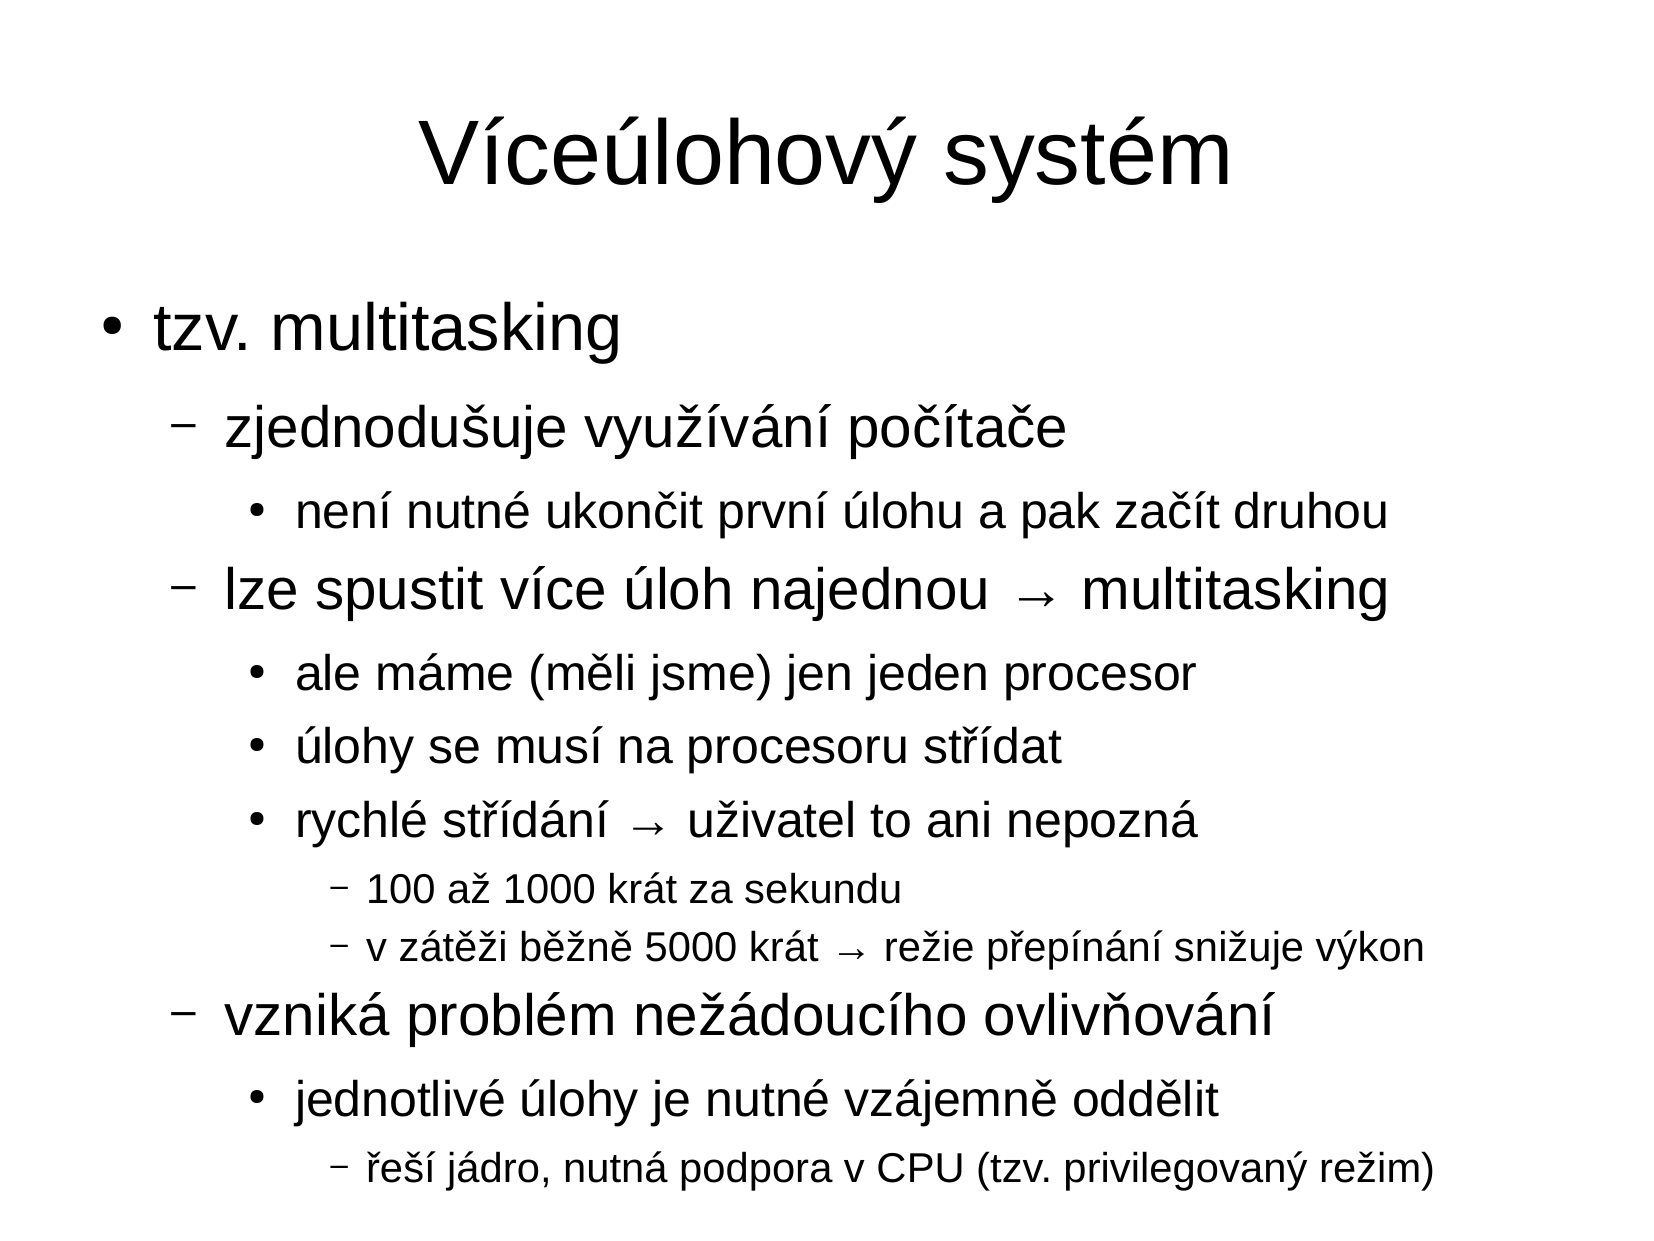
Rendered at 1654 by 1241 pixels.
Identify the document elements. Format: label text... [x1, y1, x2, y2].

list tzv. multitasking zjednodušuje využívání počítače není nutné ukončit první úlohu a pak začít druhou lze spustit více úloh najednou → multitasking ale máme (měli jsme) jen jeden procesor úlohy se musí na procesoru střídat rychlé střídání → uživatel to ani nepozná 100 až 1000 krát za sekundu v zátěži běžně 5000 krát → režie přepínání snižuje výkon vzniká problém nežádoucího ovlivňování jednotlivé úlohy je nutné vzájemně oddělit řeší jádro, nutná podpora v CPU (tzv. privilegovaný režim) [82, 290, 1571, 1192]
title Víceúlohový systém [82, 56, 1571, 250]
